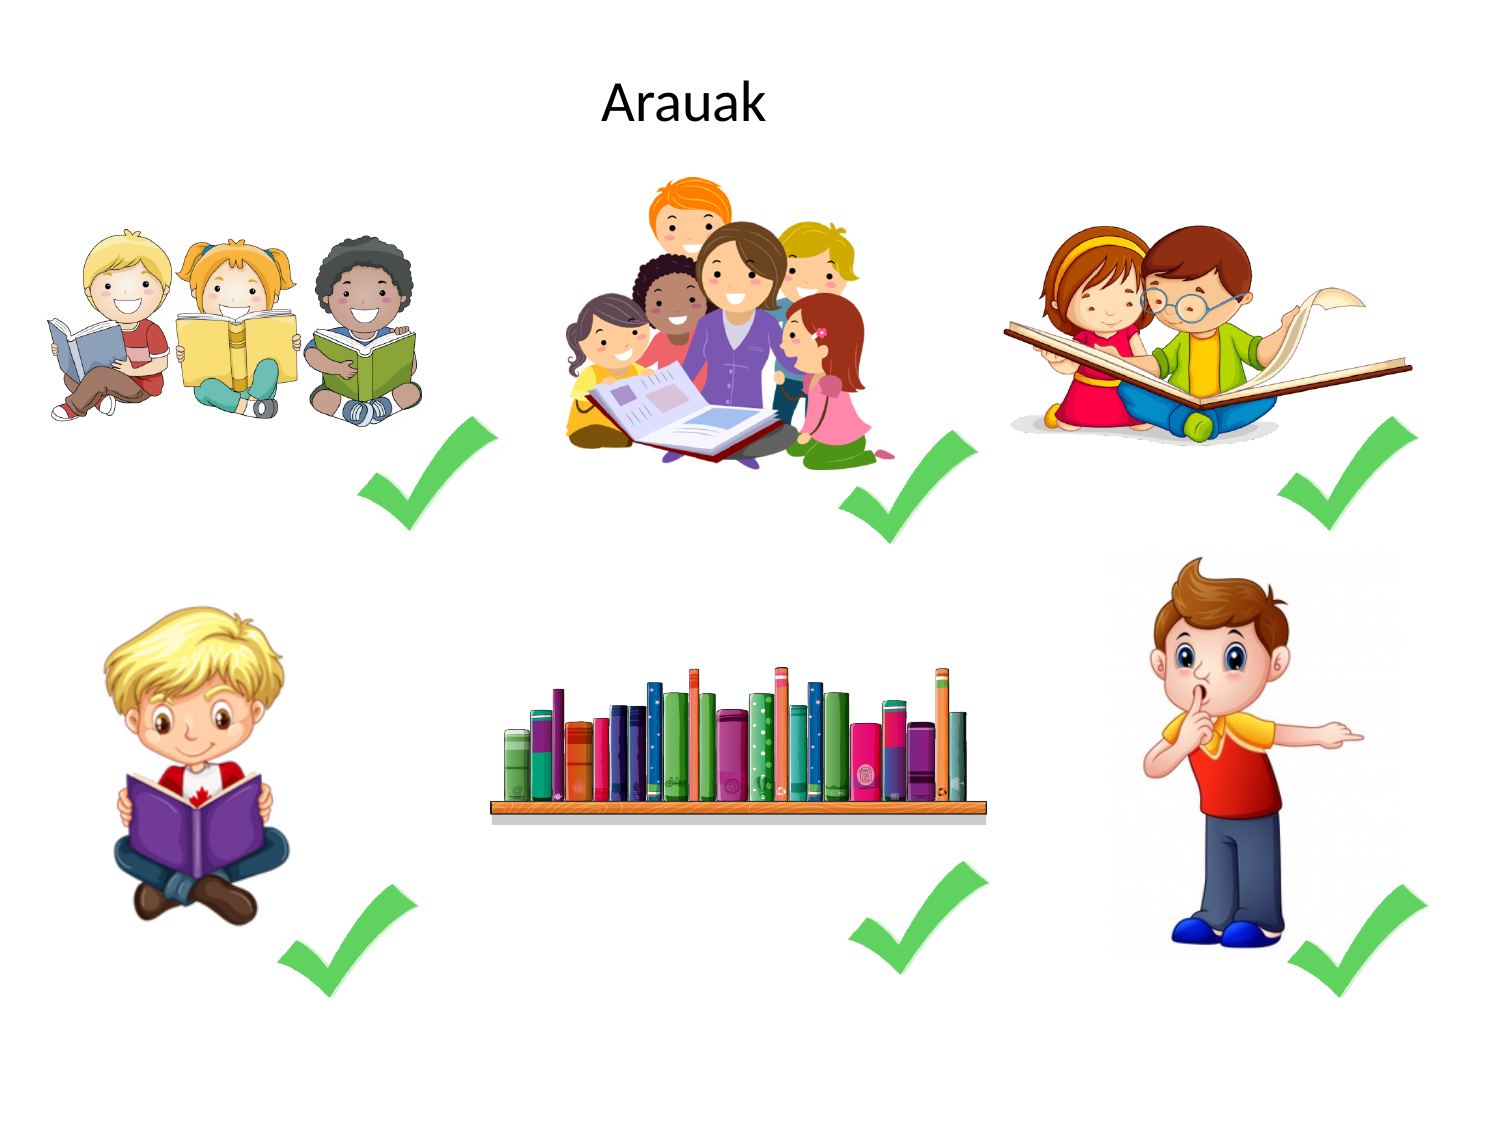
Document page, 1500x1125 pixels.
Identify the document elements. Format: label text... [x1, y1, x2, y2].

picture [1106, 548, 1432, 1003]
text_box Arauak [586, 55, 846, 140]
picture [490, 667, 987, 825]
picture [566, 177, 1422, 549]
picture [47, 229, 502, 536]
picture [97, 592, 422, 1003]
picture [845, 857, 993, 980]
